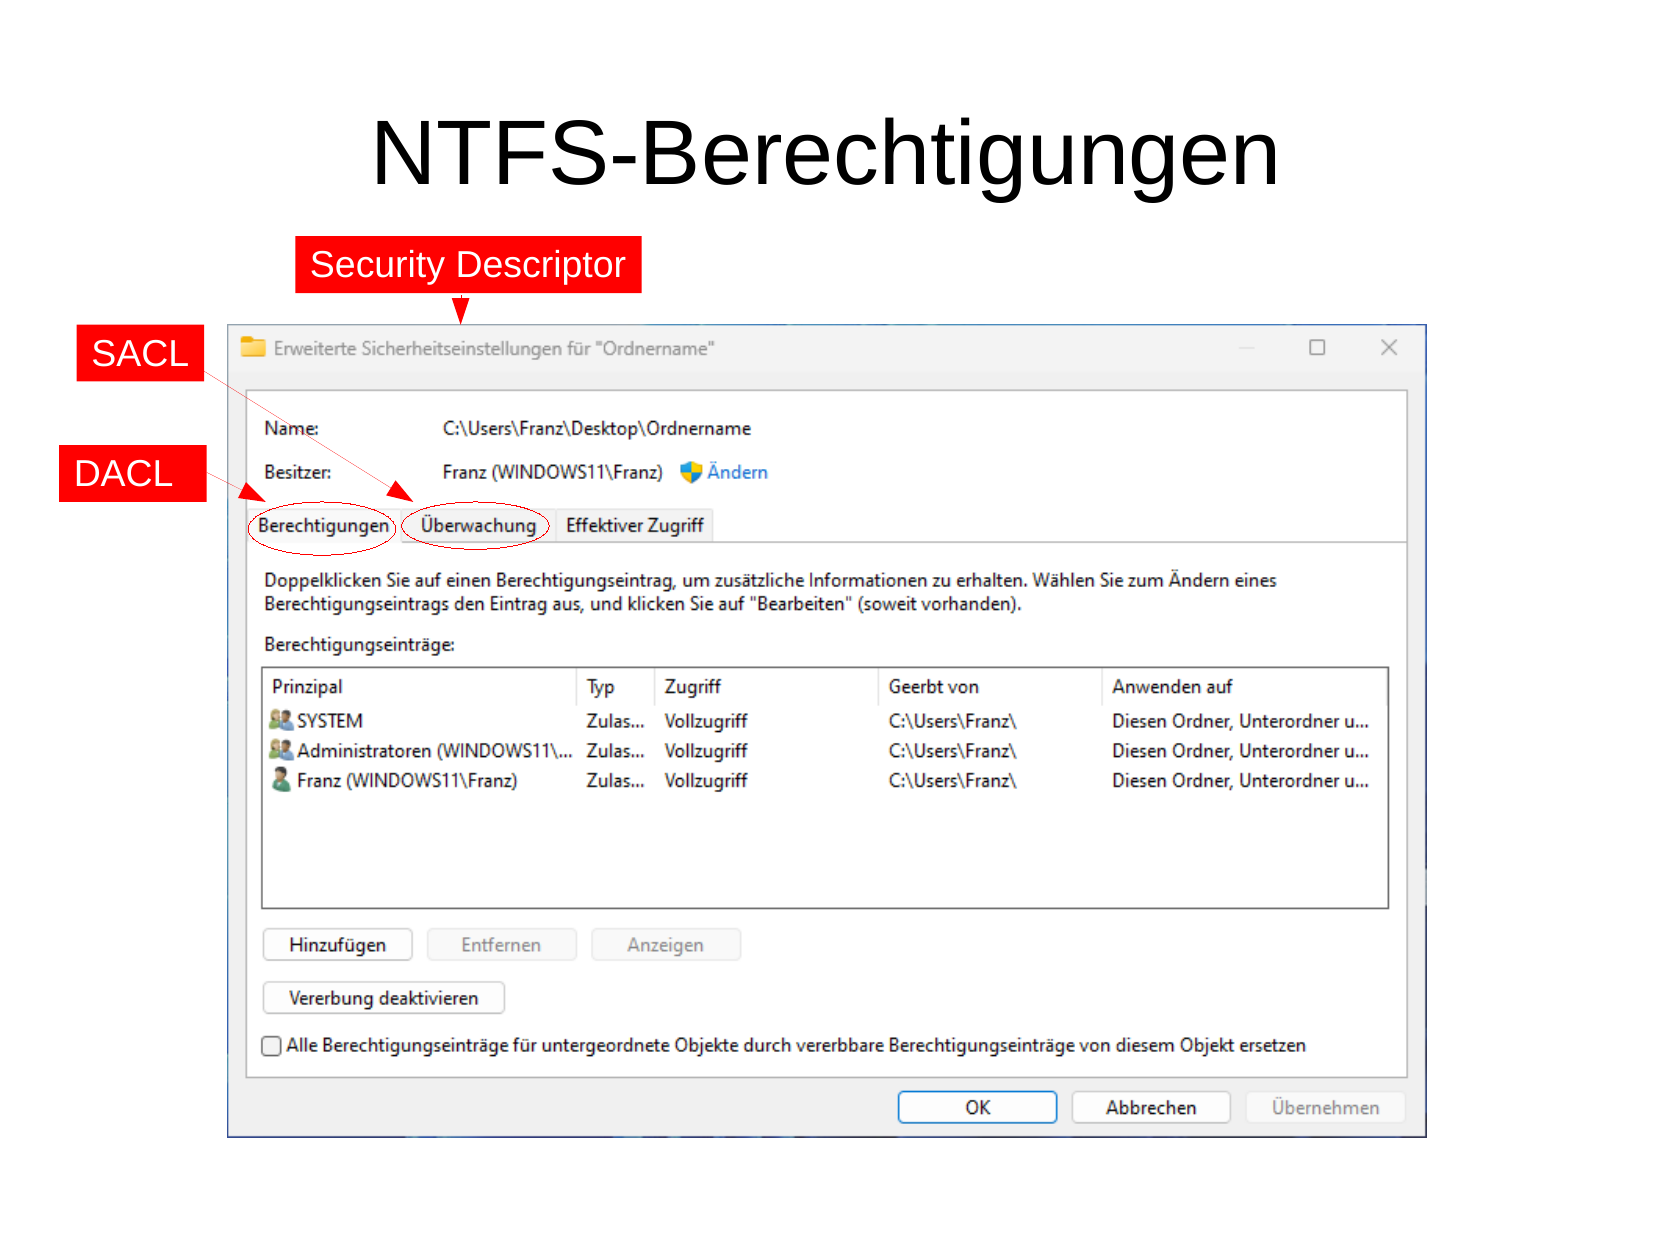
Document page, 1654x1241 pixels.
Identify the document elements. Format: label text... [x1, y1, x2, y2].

text_box DACL [59, 445, 207, 502]
picture [227, 324, 1427, 1138]
title NTFS-Berechtigungen [82, 56, 1571, 250]
text_box SACL [76, 324, 205, 382]
text_box Security Descriptor [295, 236, 642, 294]
